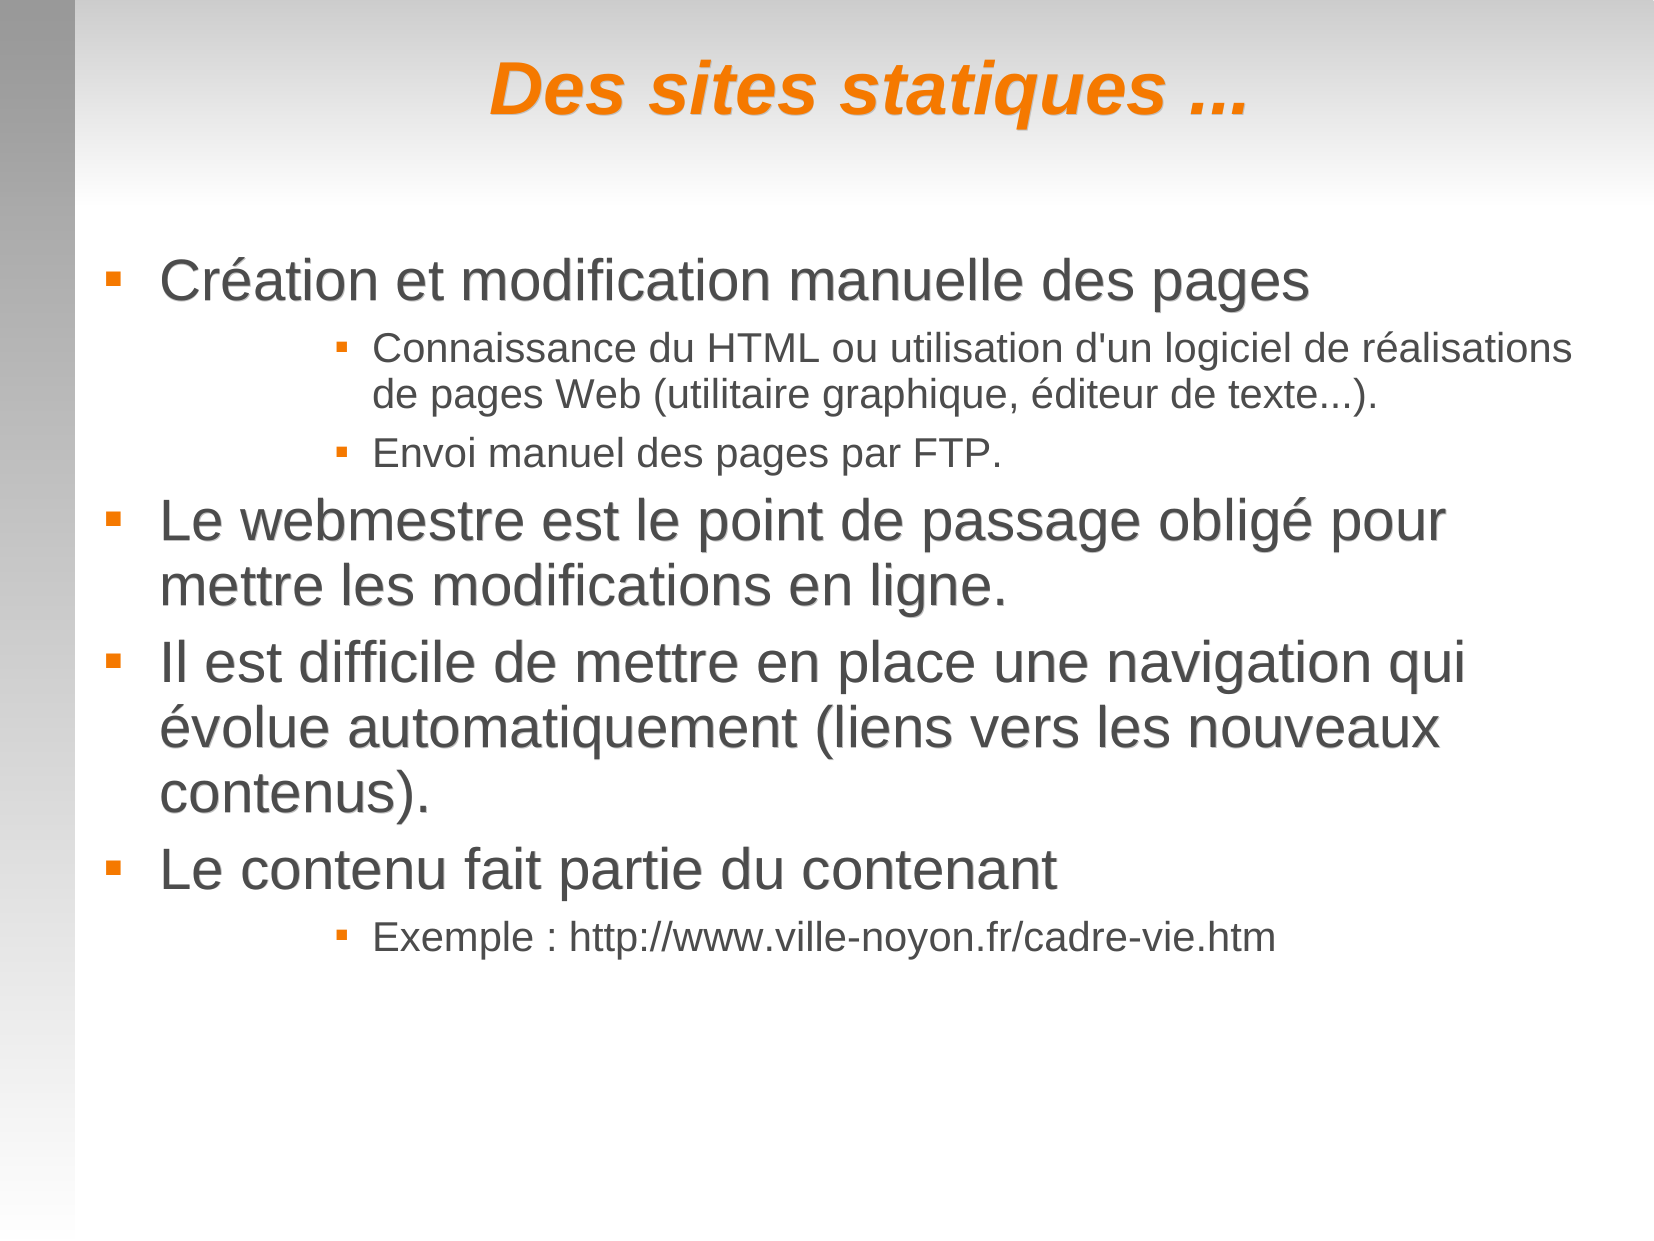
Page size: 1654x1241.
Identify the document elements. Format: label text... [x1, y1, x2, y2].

list Création et modification manuelle des pages Connaissance du HTML ou utilisation d'un logiciel de réalisations de pages Web (utilitaire graphique, éditeur de texte...). Envoi manuel des pages par FTP. Le webmestre est le point de passage obligé pour mettre les modifications en ligne. Il est difficile de mettre en place une navigation qui évolue automatiquement (liens vers les nouveaux contenus). Le contenu fait partie du contenant Exemple : http://www.ville-noyon.fr/cadre-vie.htm [88, 248, 1625, 1067]
title Des sites statiques ... [88, 0, 1654, 178]
